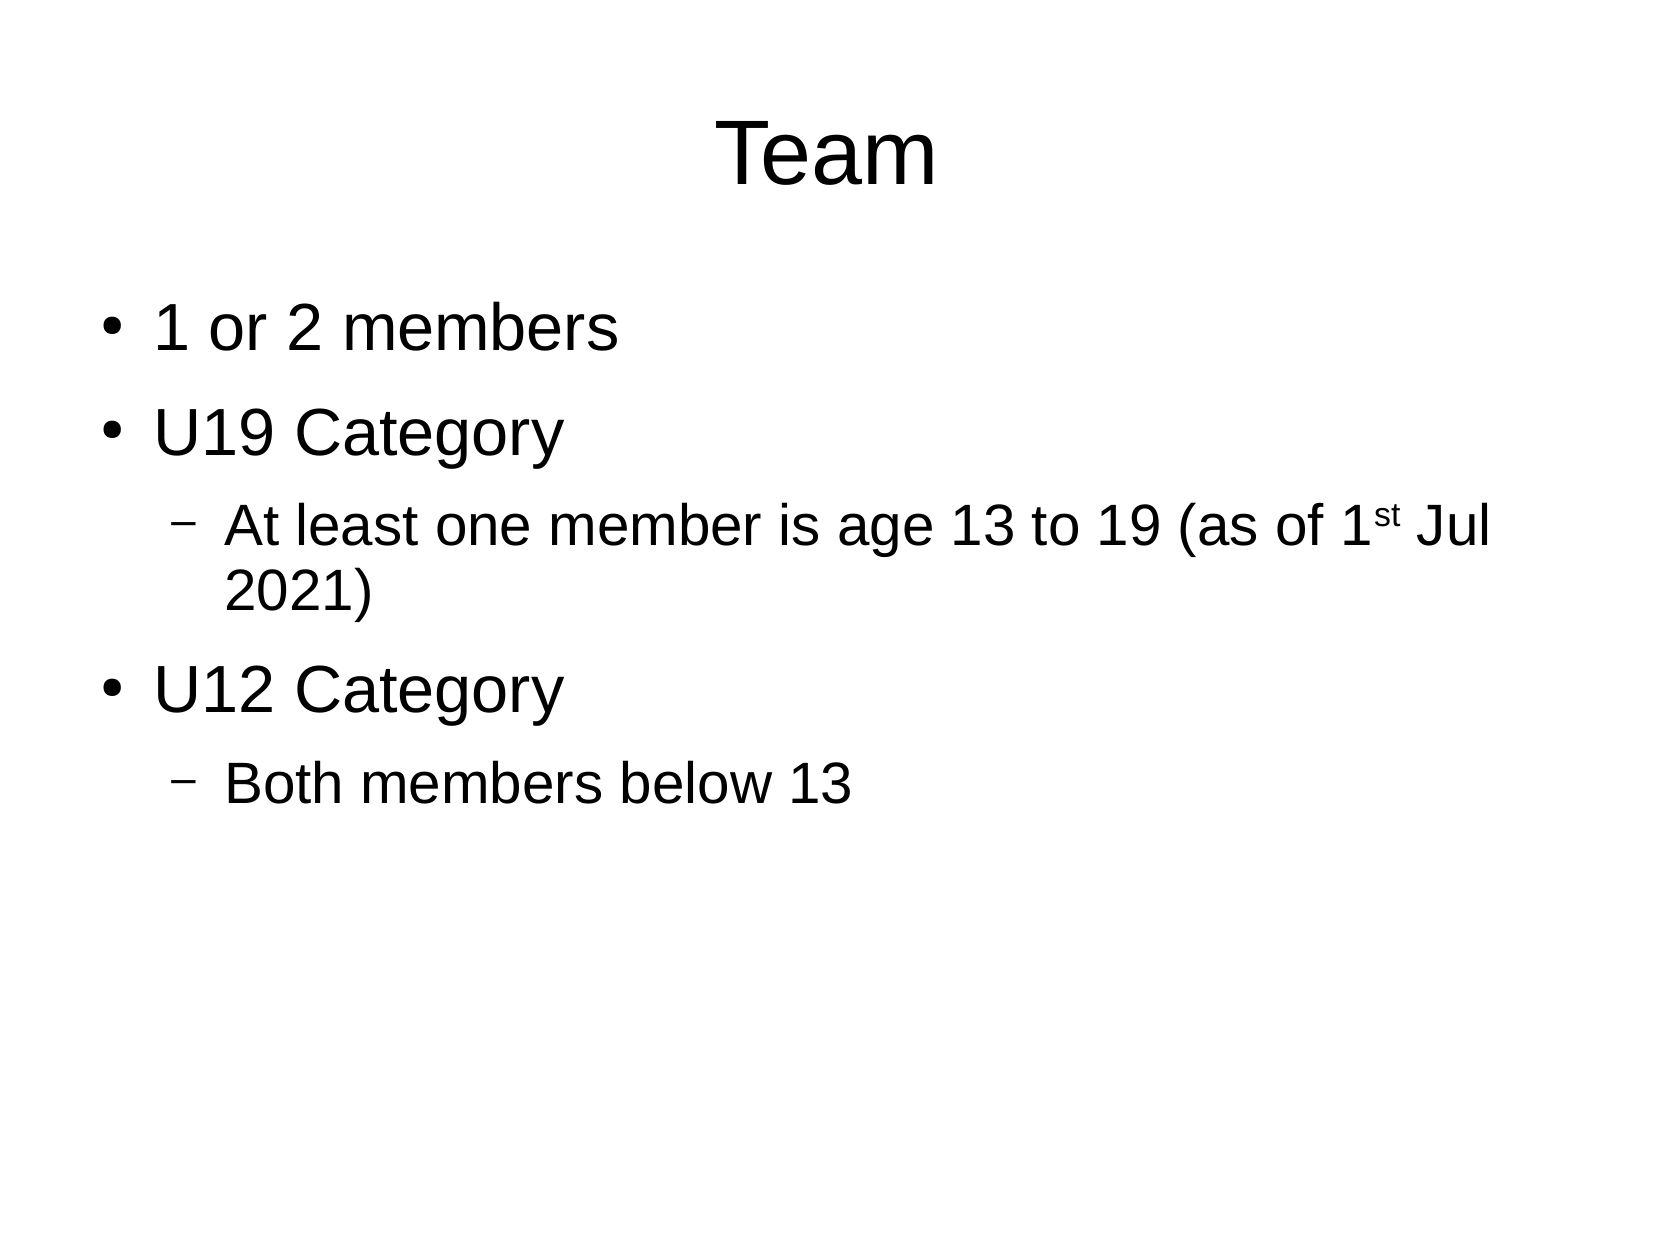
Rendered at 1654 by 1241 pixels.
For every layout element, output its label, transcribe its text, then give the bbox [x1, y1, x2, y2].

list 1 or 2 members U19 Category At least one member is age 13 to 19 (as of 1st Jul 2021) U12 Category Both members below 13 [82, 290, 1571, 1010]
title Team [82, 49, 1571, 257]
